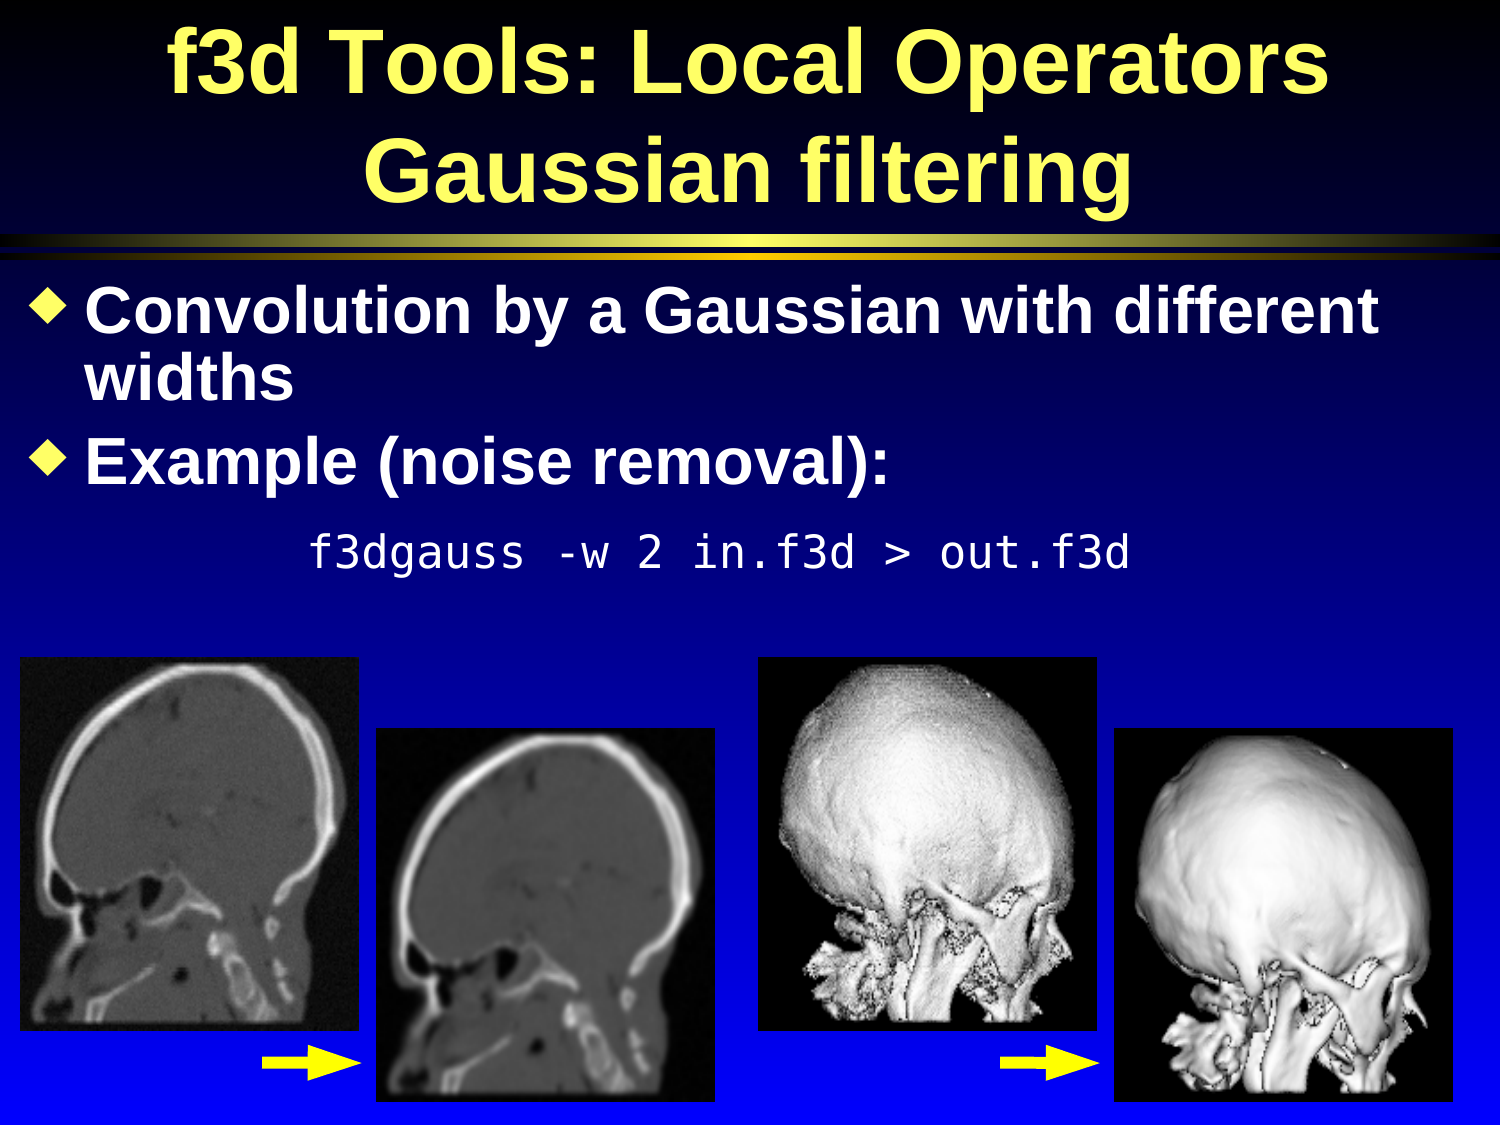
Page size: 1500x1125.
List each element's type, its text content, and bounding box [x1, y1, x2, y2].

list Convolution by a Gaussian with different widths Example (noise removal): f3dgauss -w 2 in.f3d > out.f3d [28, 279, 1500, 725]
picture [20, 657, 359, 1031]
picture [1114, 728, 1453, 1102]
title f3d Tools: Local Operators Gaussian filtering [39, 0, 1460, 235]
picture [376, 728, 715, 1102]
picture [758, 657, 1097, 1031]
